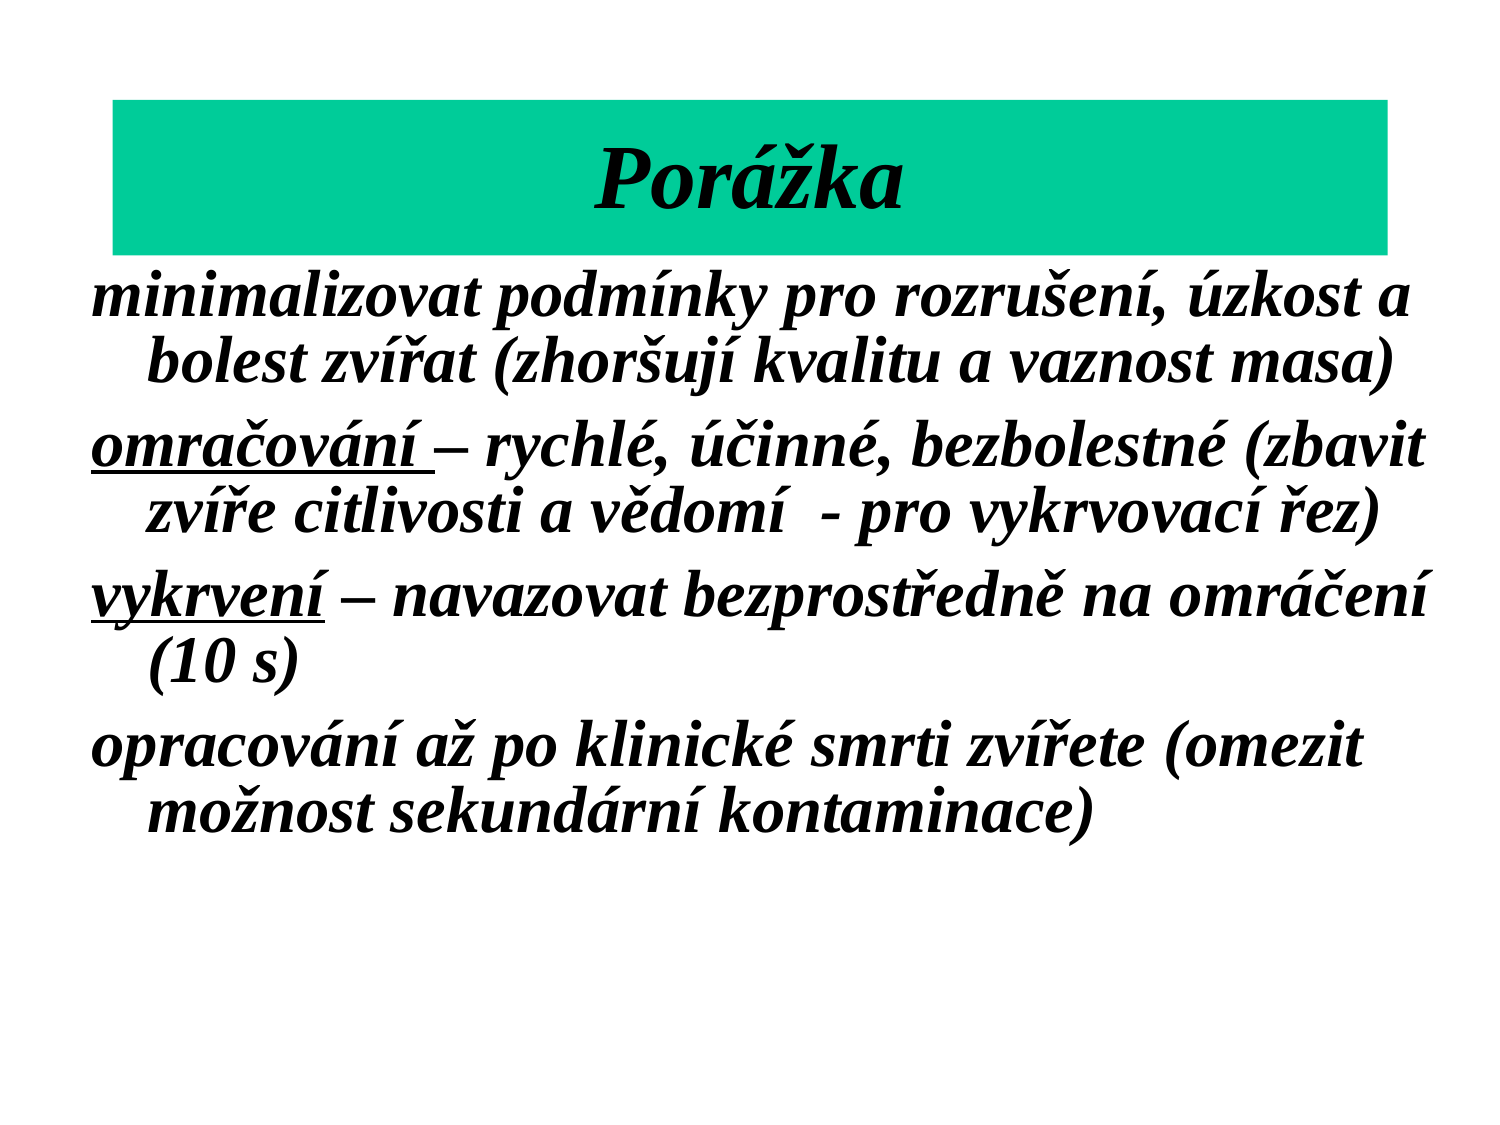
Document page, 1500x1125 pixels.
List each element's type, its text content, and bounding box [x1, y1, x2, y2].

list minimalizovat podmínky pro rozrušení, úzkost a bolest zvířat (zhoršují kvalitu a vaznost masa) omračování – rychlé, účinné, bezbolestné (zbavit zvíře citlivosti a vědomí - pro vykrvovací řez) vykrvení – navazovat bezprostředně na omráčení (10 s) opracování až po klinické smrti zvířete (omezit možnost sekundární kontaminace) [76, 255, 1447, 1113]
title Porážka [112, 99, 1388, 255]
